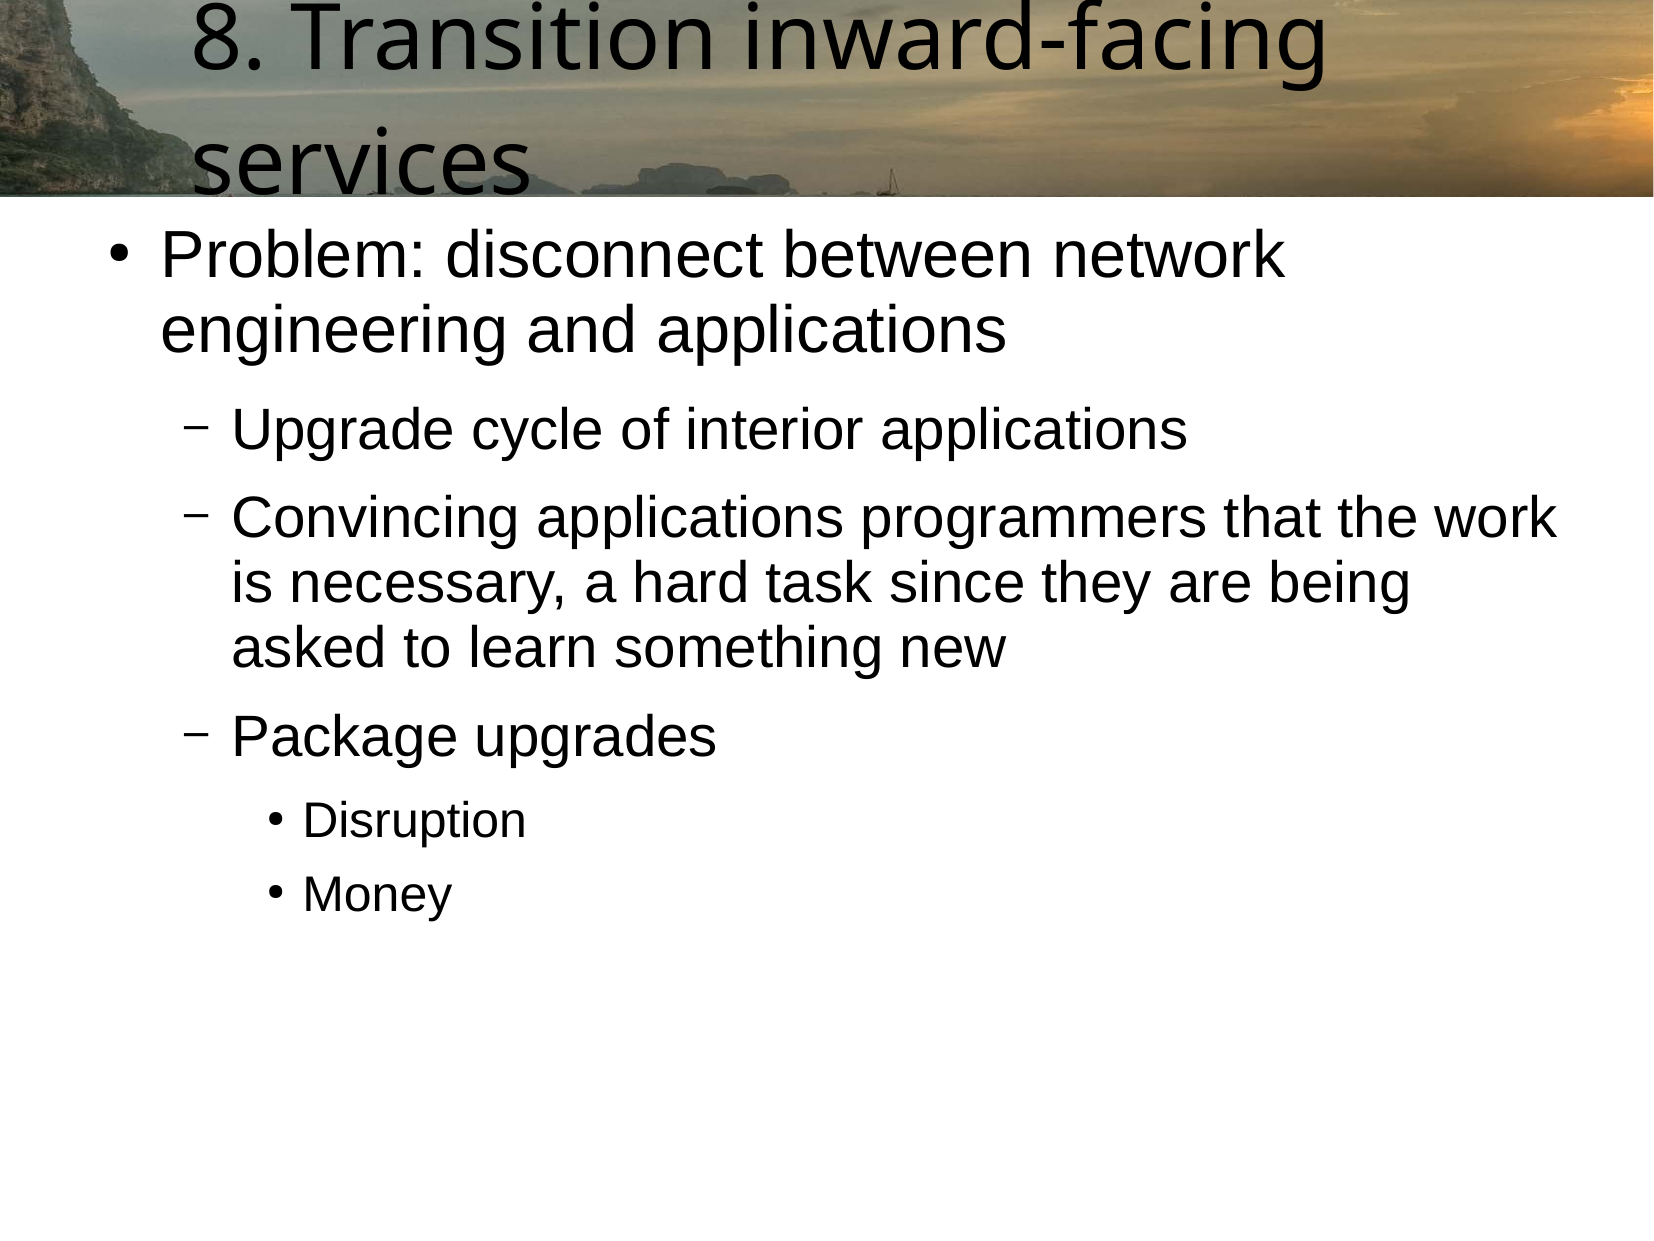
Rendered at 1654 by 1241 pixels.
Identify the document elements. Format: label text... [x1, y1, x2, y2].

list Problem: disconnect between network engineering and applications Upgrade cycle of interior applications Convincing applications programmers that the work is necessary, a hard task since they are being asked to learn something new Package upgrades Disruption Money [89, 217, 1578, 1241]
picture [0, 0, 1654, 197]
title 8. Transition inward-facing services [190, 0, 1571, 194]
